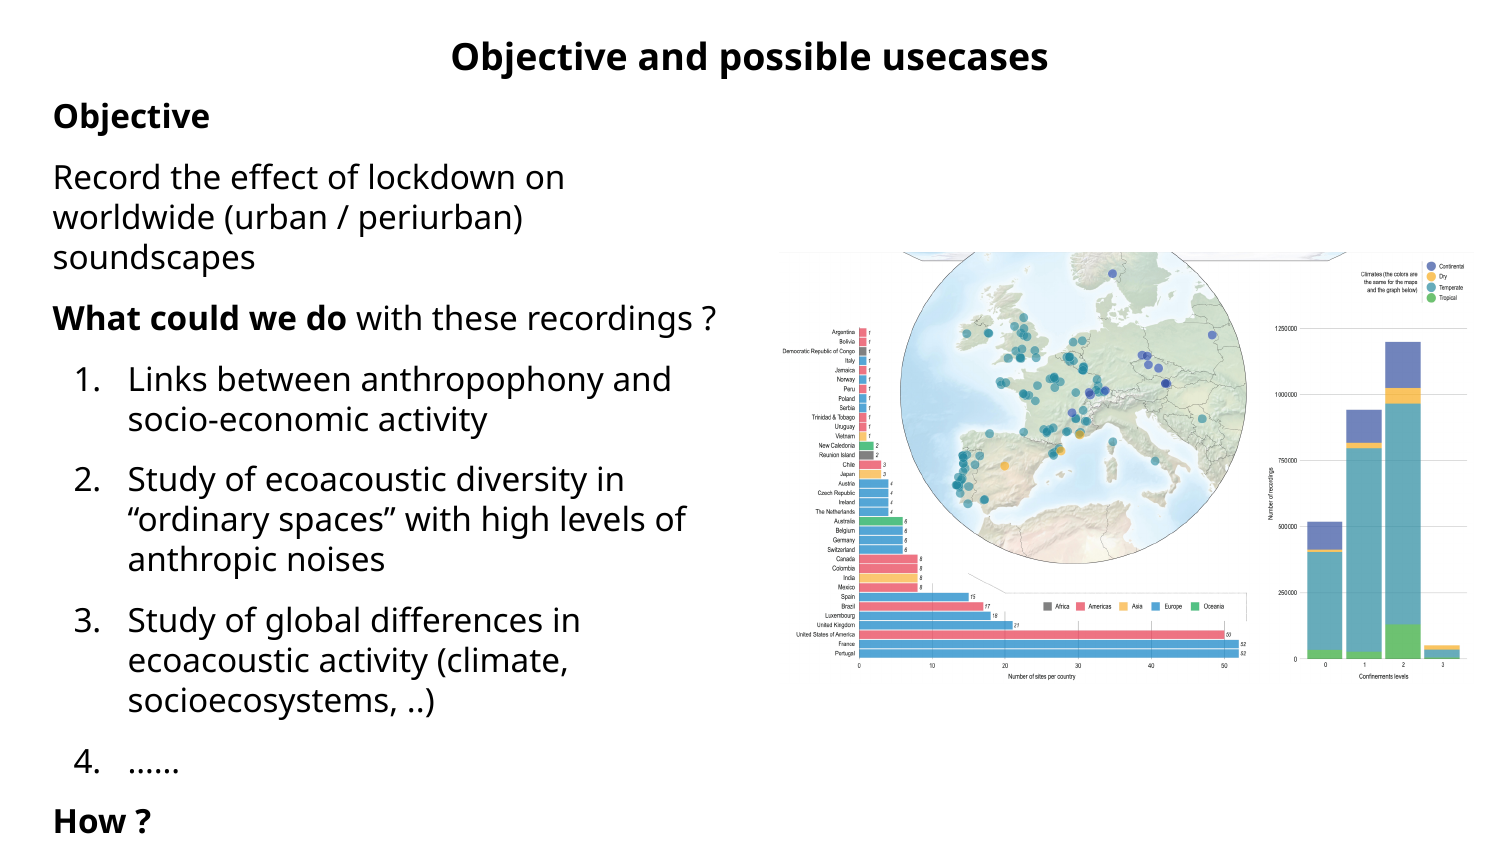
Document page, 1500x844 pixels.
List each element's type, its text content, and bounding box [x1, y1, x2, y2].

text_box Objective Record the effect of lockdown on worldwide (urban / periurban) soundscapes What could we do with these recordings ? Links between anthropophony and socio-economic activity Study of ecoacoustic diversity in “ordinary spaces” with high levels of anthropic noises Study of global differences in ecoacoustic activity (climate, socioecosystems, ..) …… How ? [37, 118, 737, 818]
text_box Objective and possible usecases [0, 17, 1500, 93]
picture [779, 252, 1474, 685]
